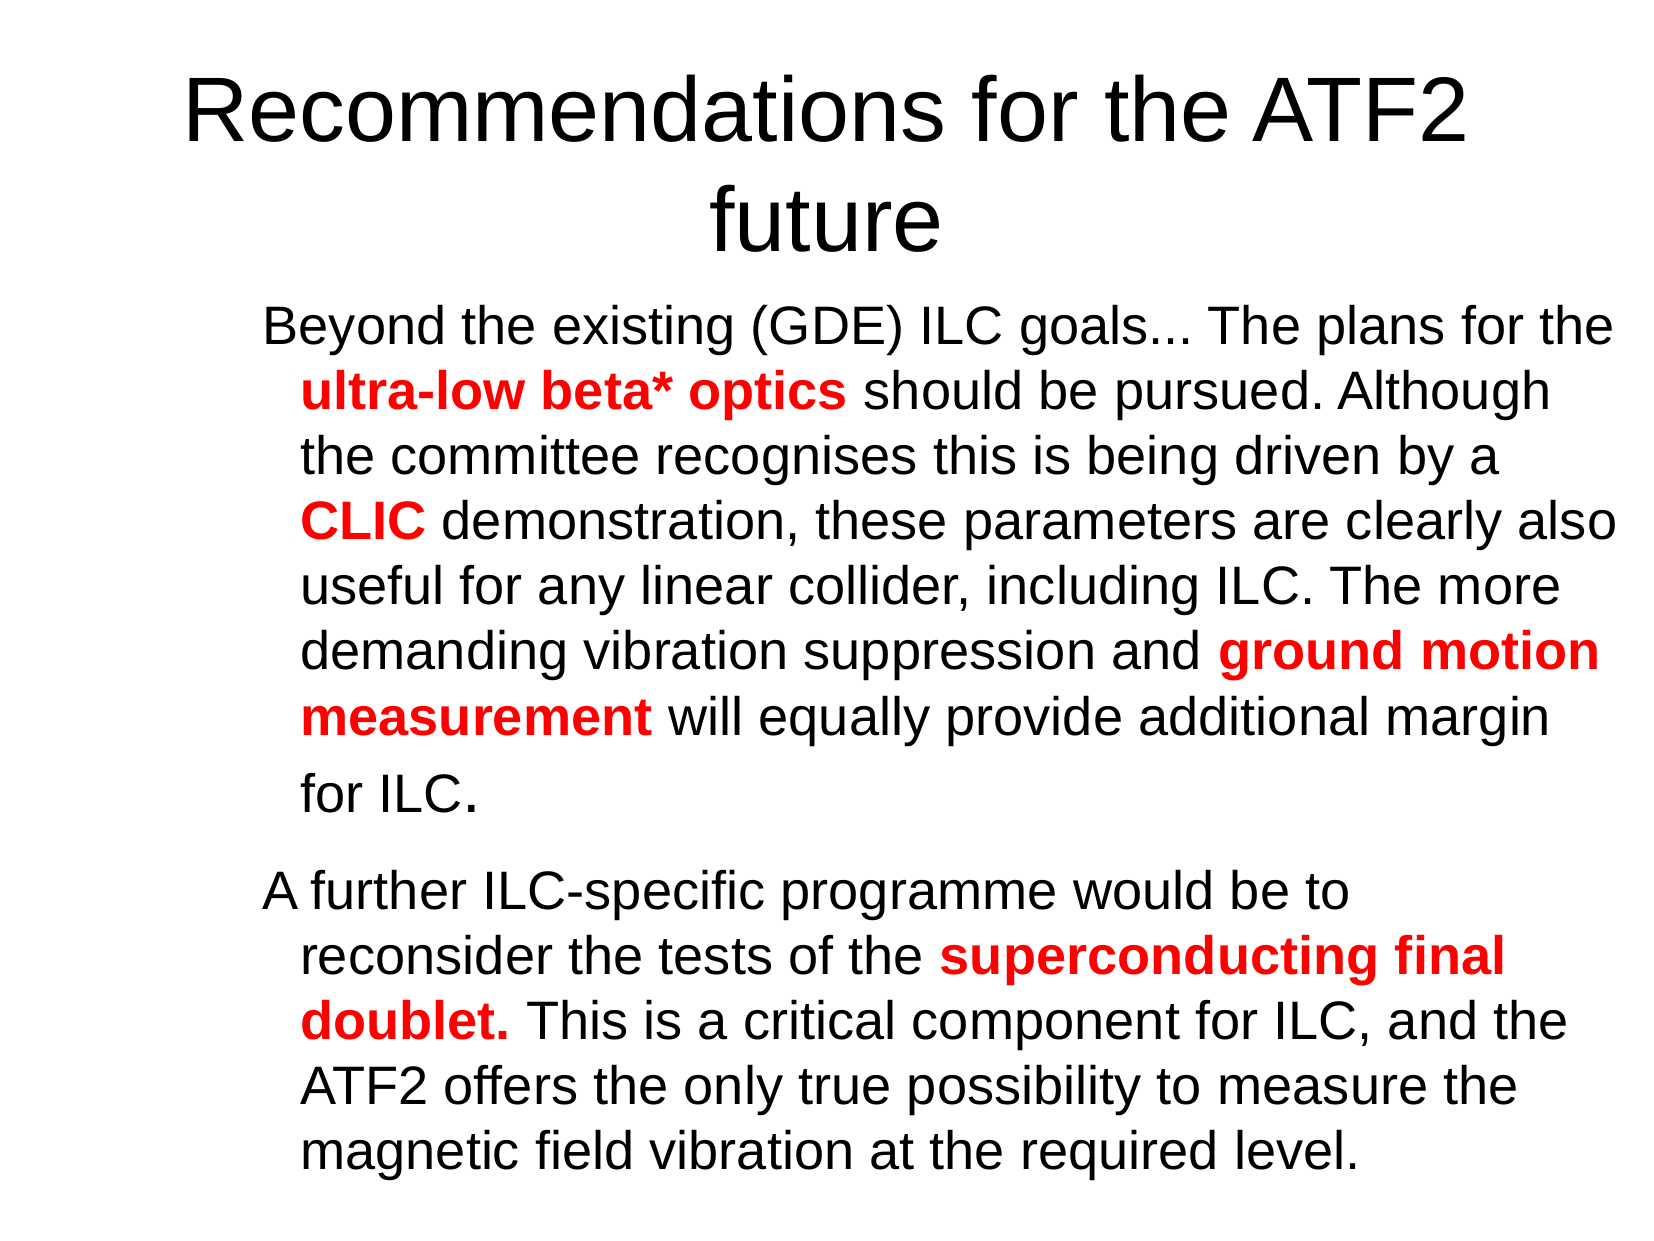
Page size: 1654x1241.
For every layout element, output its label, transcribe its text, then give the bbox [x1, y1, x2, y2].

list Beyond the existing (GDE) ILC goals... The plans for the ultra-low beta* optics should be pursued. Although the committee recognises this is being driven by a CLIC demonstration, these parameters are clearly also useful for any linear collider, including ILC. The more demanding vibration suppression and ground motion measurement will equally provide additional margin for ILC. A further ILC-specific programme would be to reconsider the tests of the superconducting final doublet. This is a critical component for ILC, and the ATF2 offers the only true possibility to measure the magnetic field vibration at the required level. [0, 290, 1621, 1201]
title Recommendations for the ATF2 future [82, 49, 1571, 257]
